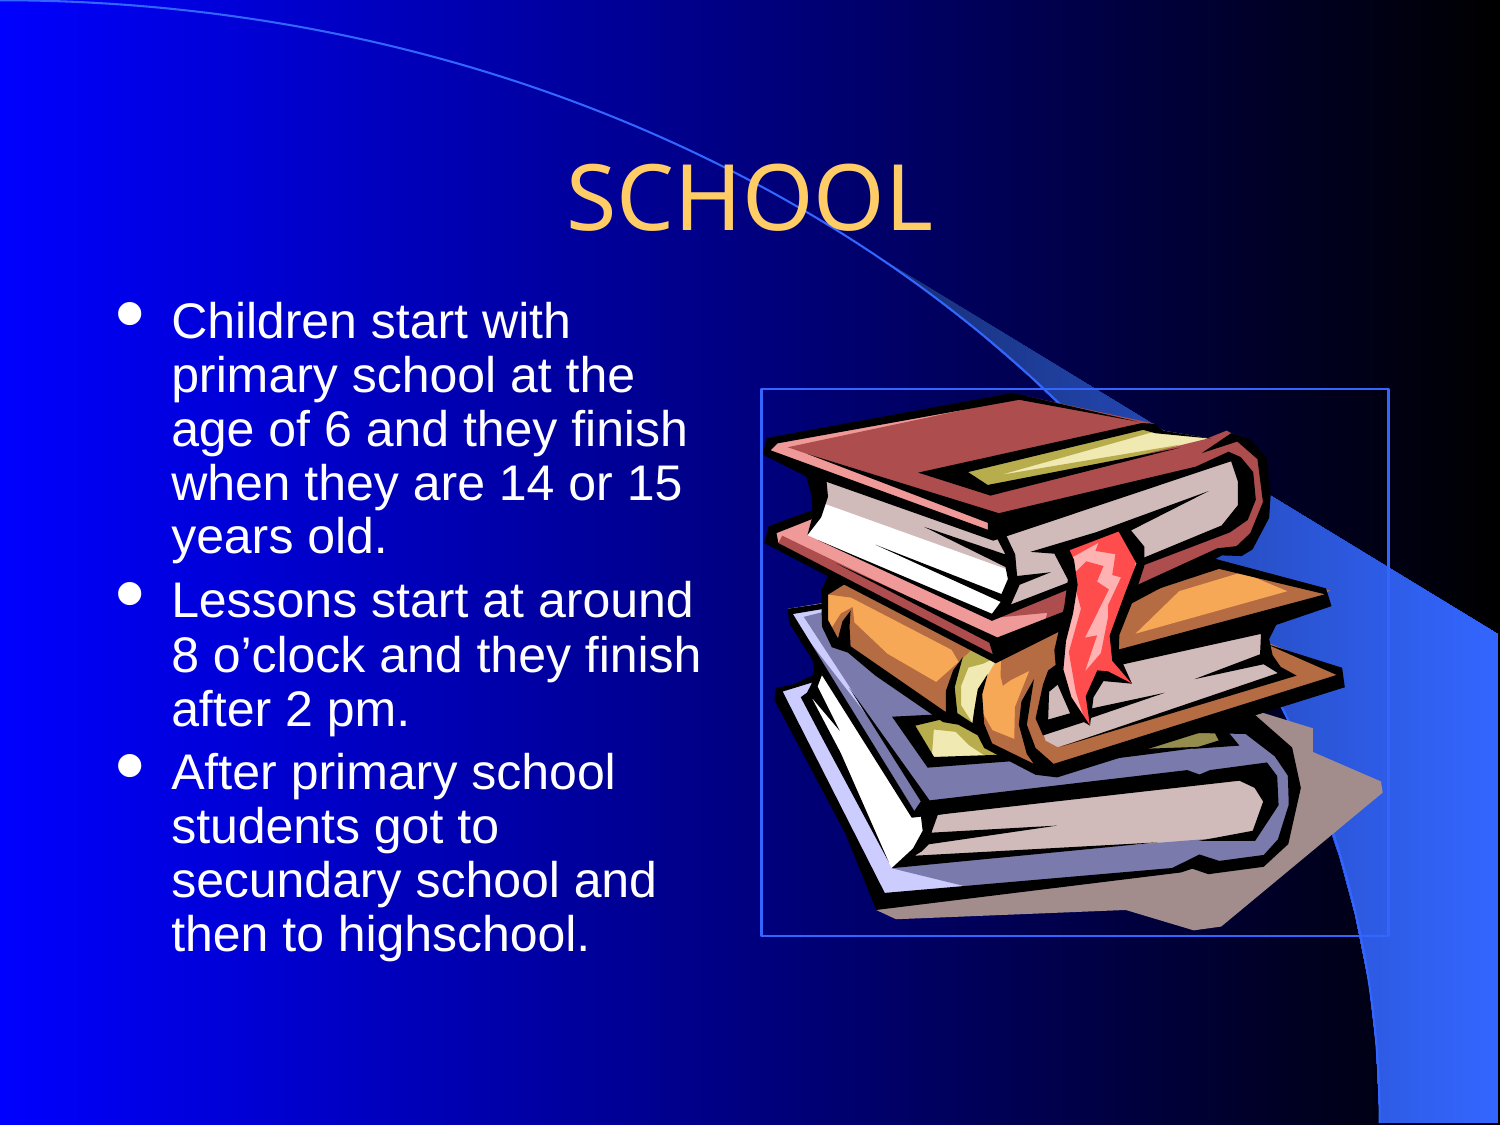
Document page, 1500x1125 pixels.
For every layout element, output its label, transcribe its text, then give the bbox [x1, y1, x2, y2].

title SCHOOL [112, 99, 1388, 288]
picture [762, 389, 1388, 936]
list Children start with primary school at the age of 6 and they finish when they are 14 or 15 years old. Lessons start at around 8 o’clock and they finish after 2 pm. After primary school students got to secundary school and then to highschool. [99, 287, 725, 963]
